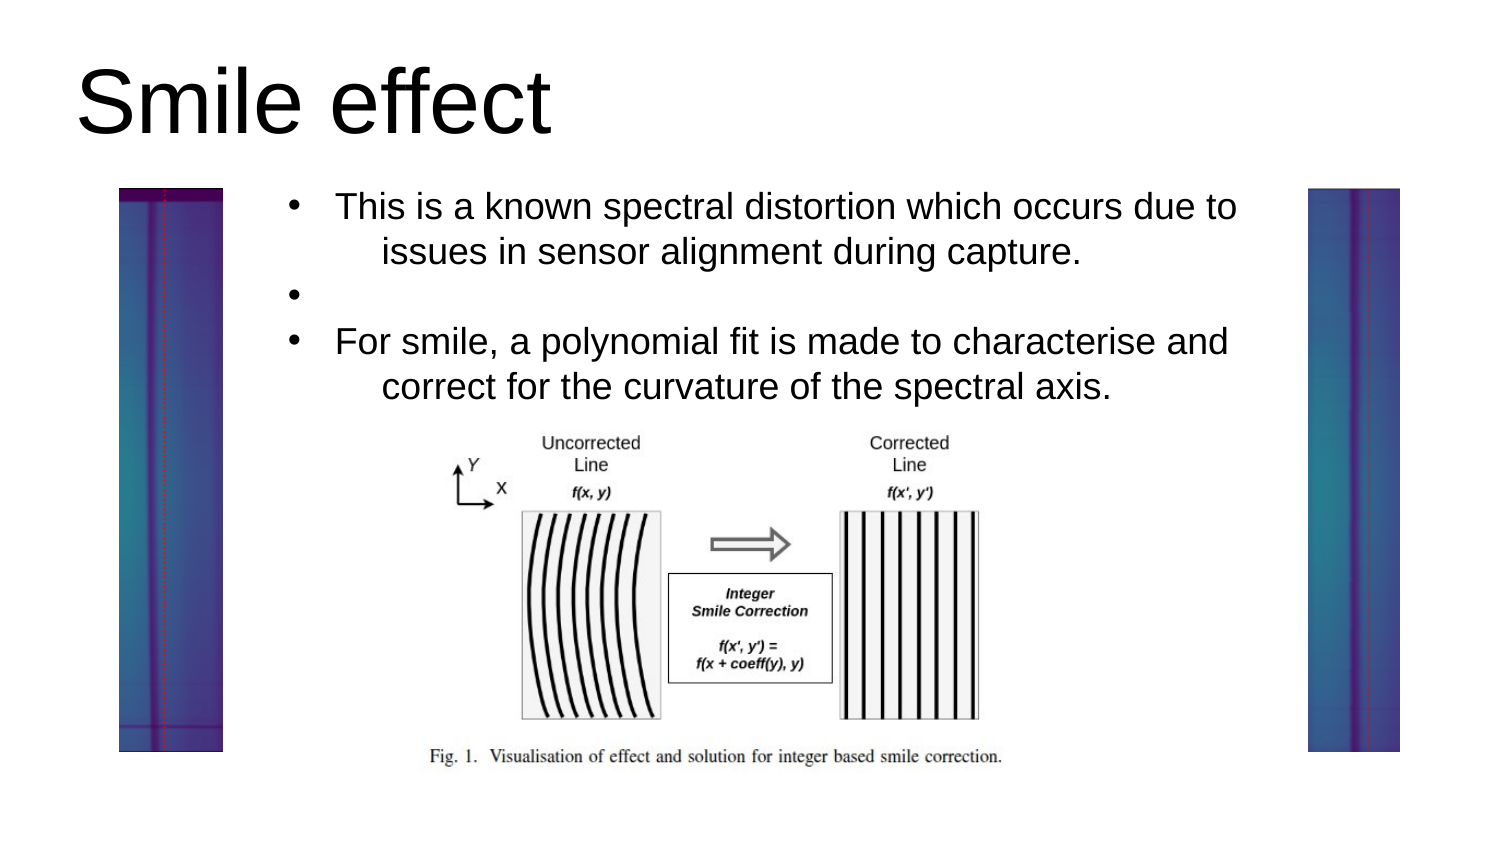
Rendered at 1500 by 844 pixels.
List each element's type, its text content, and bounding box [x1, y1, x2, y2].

picture [418, 422, 1025, 782]
title Smile effect [75, 33, 1425, 175]
text_box This is a known spectral distortion which occurs due to issues in sensor alignment during capture. For smile, a polynomial fit is made to characterise and correct for the curvature of the spectral axis. [272, 174, 1308, 417]
picture [1308, 188, 1400, 752]
picture [119, 188, 223, 752]
